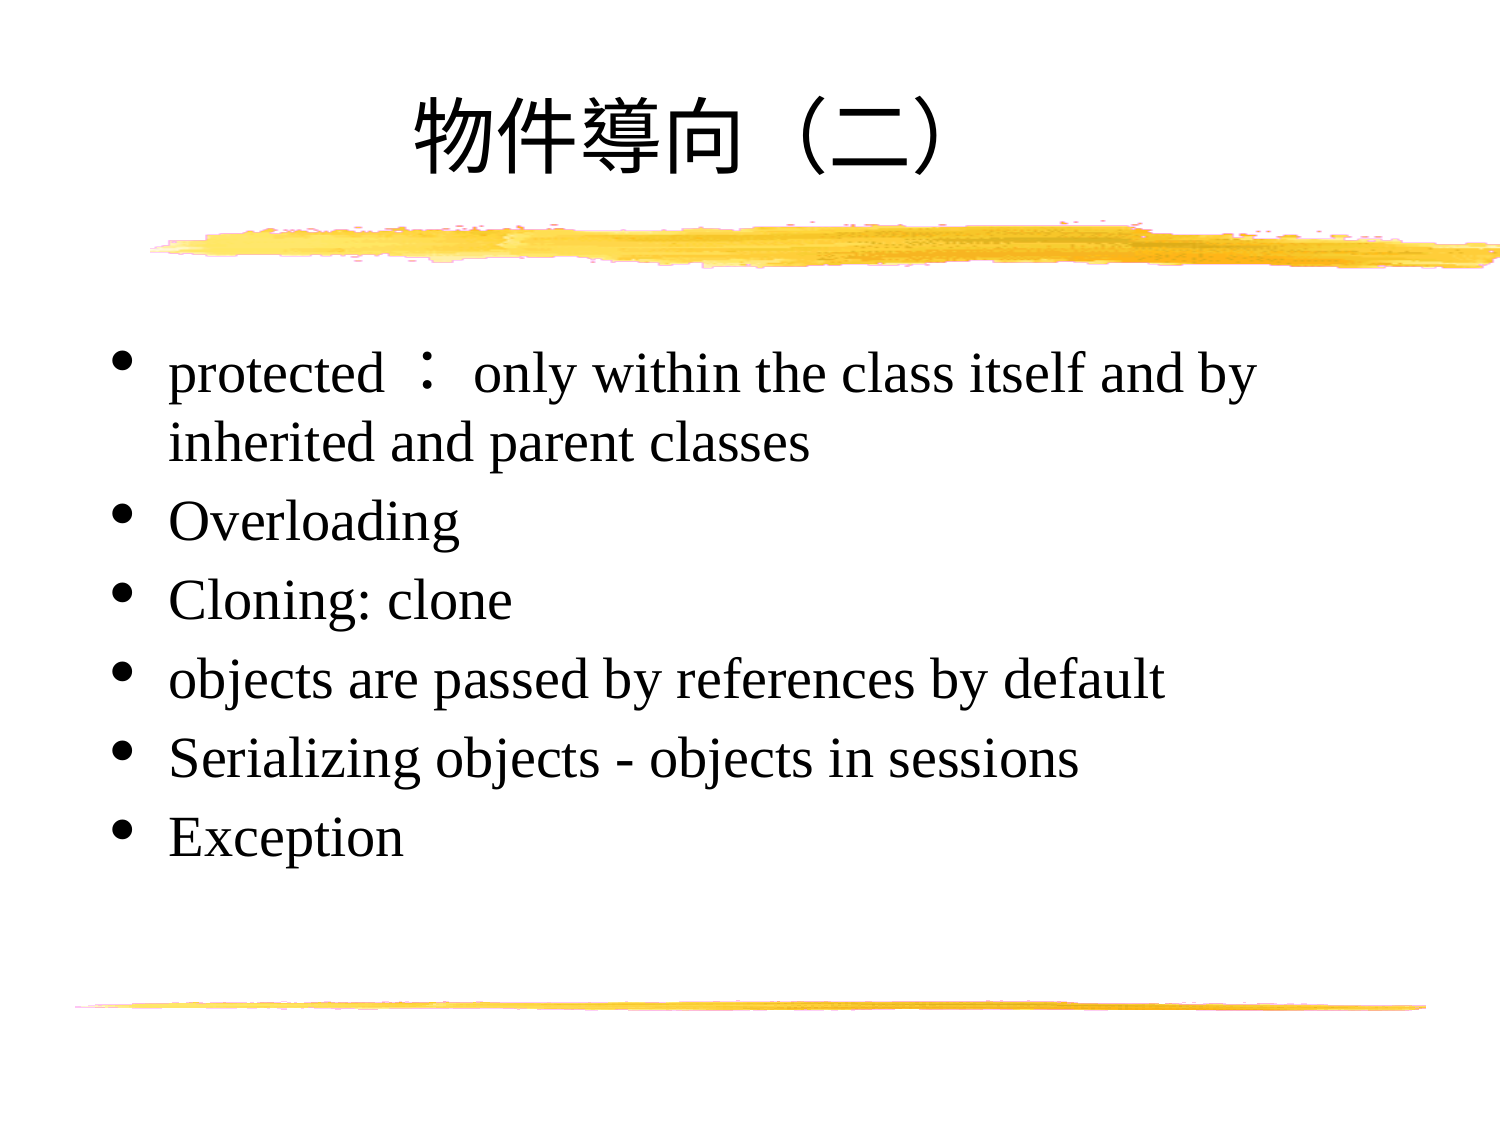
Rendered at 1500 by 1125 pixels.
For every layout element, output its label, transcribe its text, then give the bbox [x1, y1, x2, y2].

picture [150, 215, 1500, 279]
title 物件導向（二） [66, 44, 1342, 218]
list protected：only within the class itself and by inherited and parent classes Overloading Cloning: clone objects are passed by references by default Serializing objects - objects in sessions Exception [112, 324, 1388, 986]
picture [75, 999, 1426, 1013]
